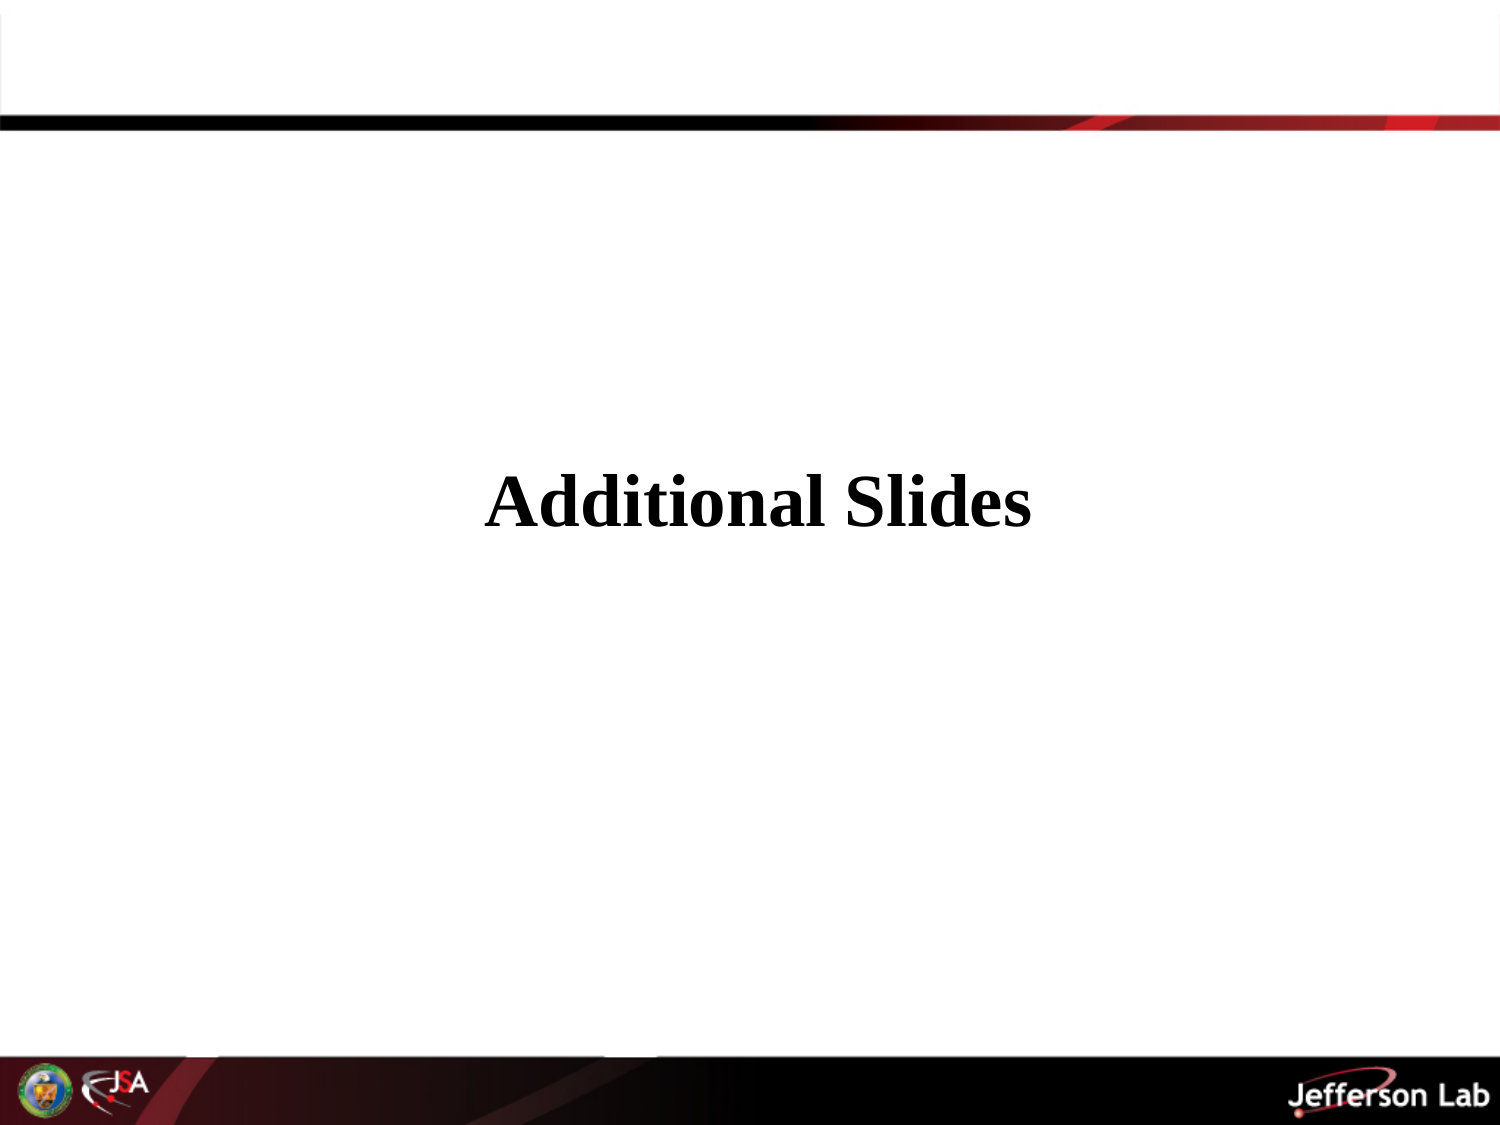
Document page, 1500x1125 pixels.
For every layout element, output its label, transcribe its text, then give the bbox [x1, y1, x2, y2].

picture [0, 0, 1500, 1125]
title Additional Slides [121, 456, 1397, 632]
